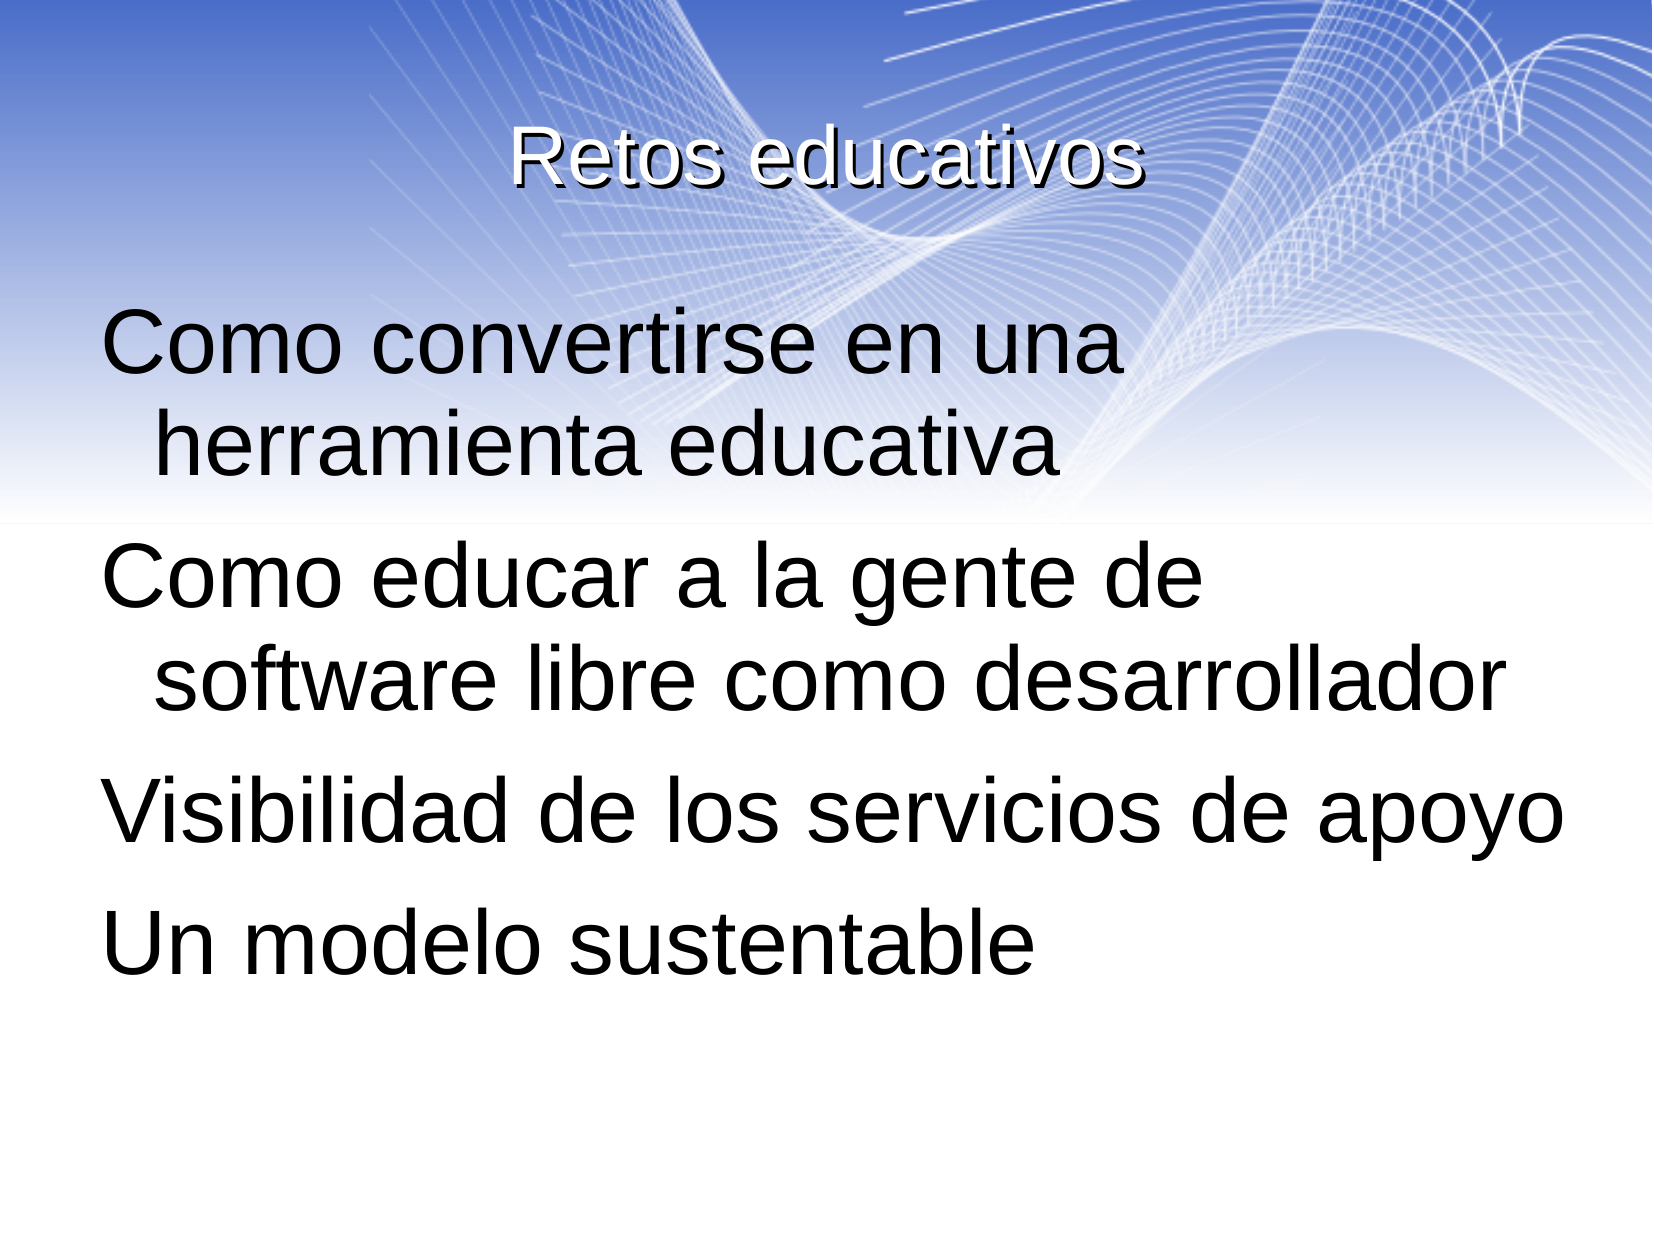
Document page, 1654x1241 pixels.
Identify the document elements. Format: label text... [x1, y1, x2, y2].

list Como convertirse en una herramienta educativa Como educar a la gente de software libre como desarrollador Visibilidad de los servicios de apoyo Un modelo sustentable [82, 290, 1571, 1095]
title Retos educativos [82, 56, 1571, 256]
picture [369, 0, 1654, 1126]
